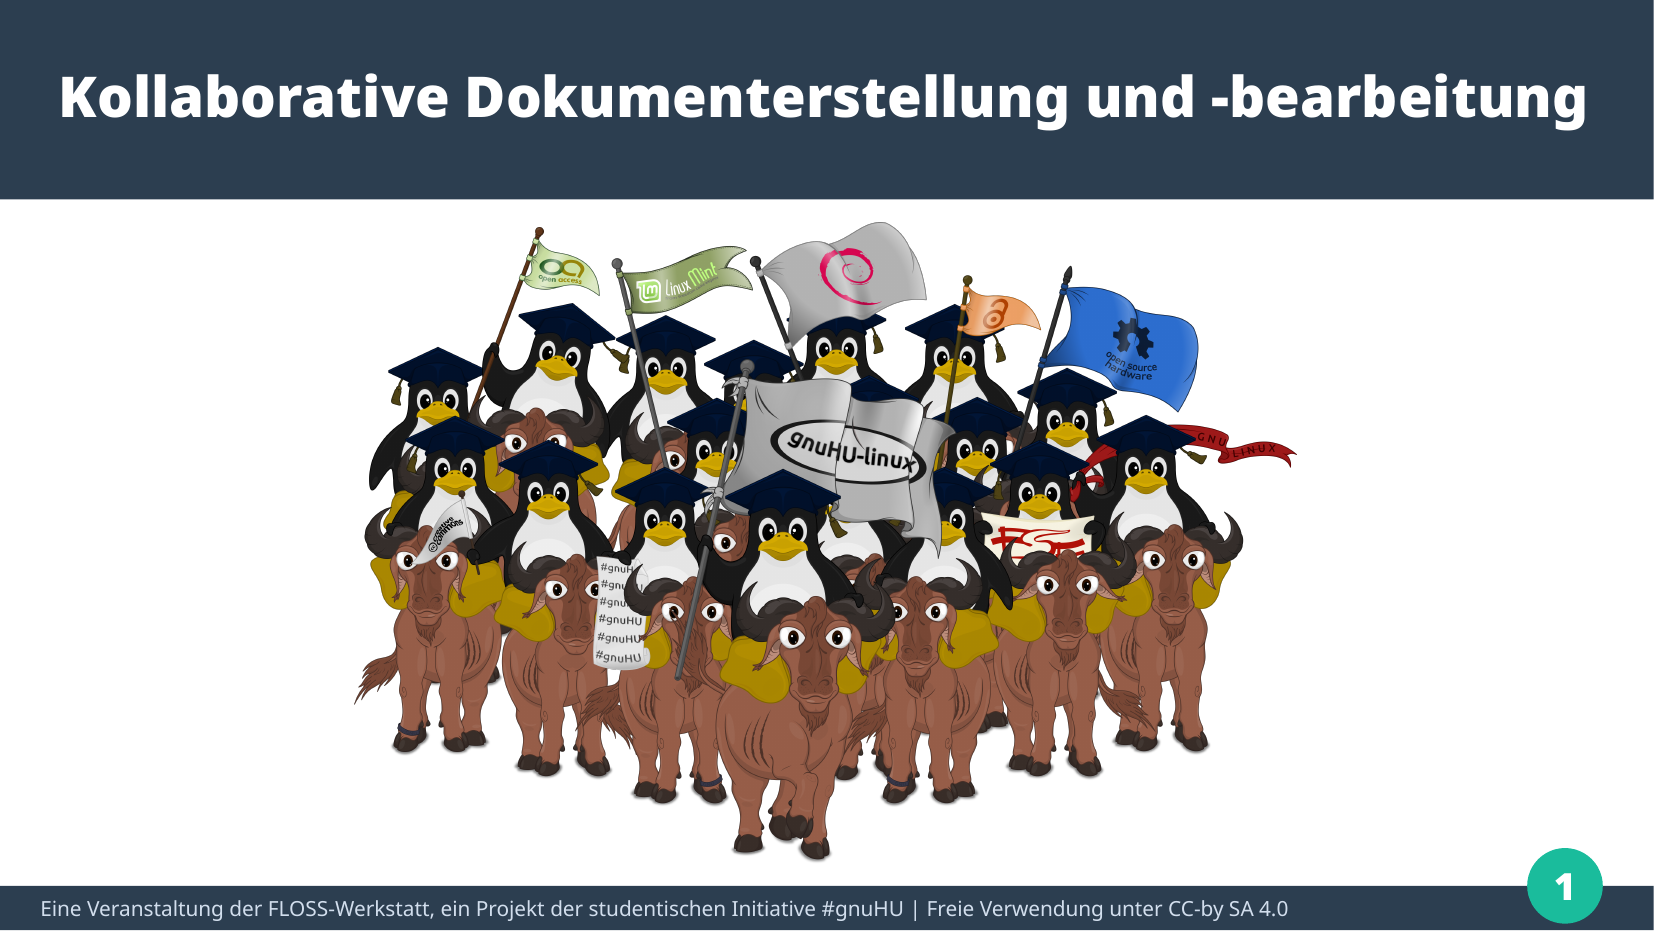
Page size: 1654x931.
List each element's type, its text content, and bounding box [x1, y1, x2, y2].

picture [354, 222, 1297, 864]
text_box Eine Veranstaltung der FLOSS-Werkstatt, ein Projekt der studentischen Initiative #gnuHU | Freie Verwendung unter CC-by SA 4.0 [0, 888, 1329, 927]
title Kollaborative Dokumenterstellung und -bearbeitung [59, 37, 1595, 155]
